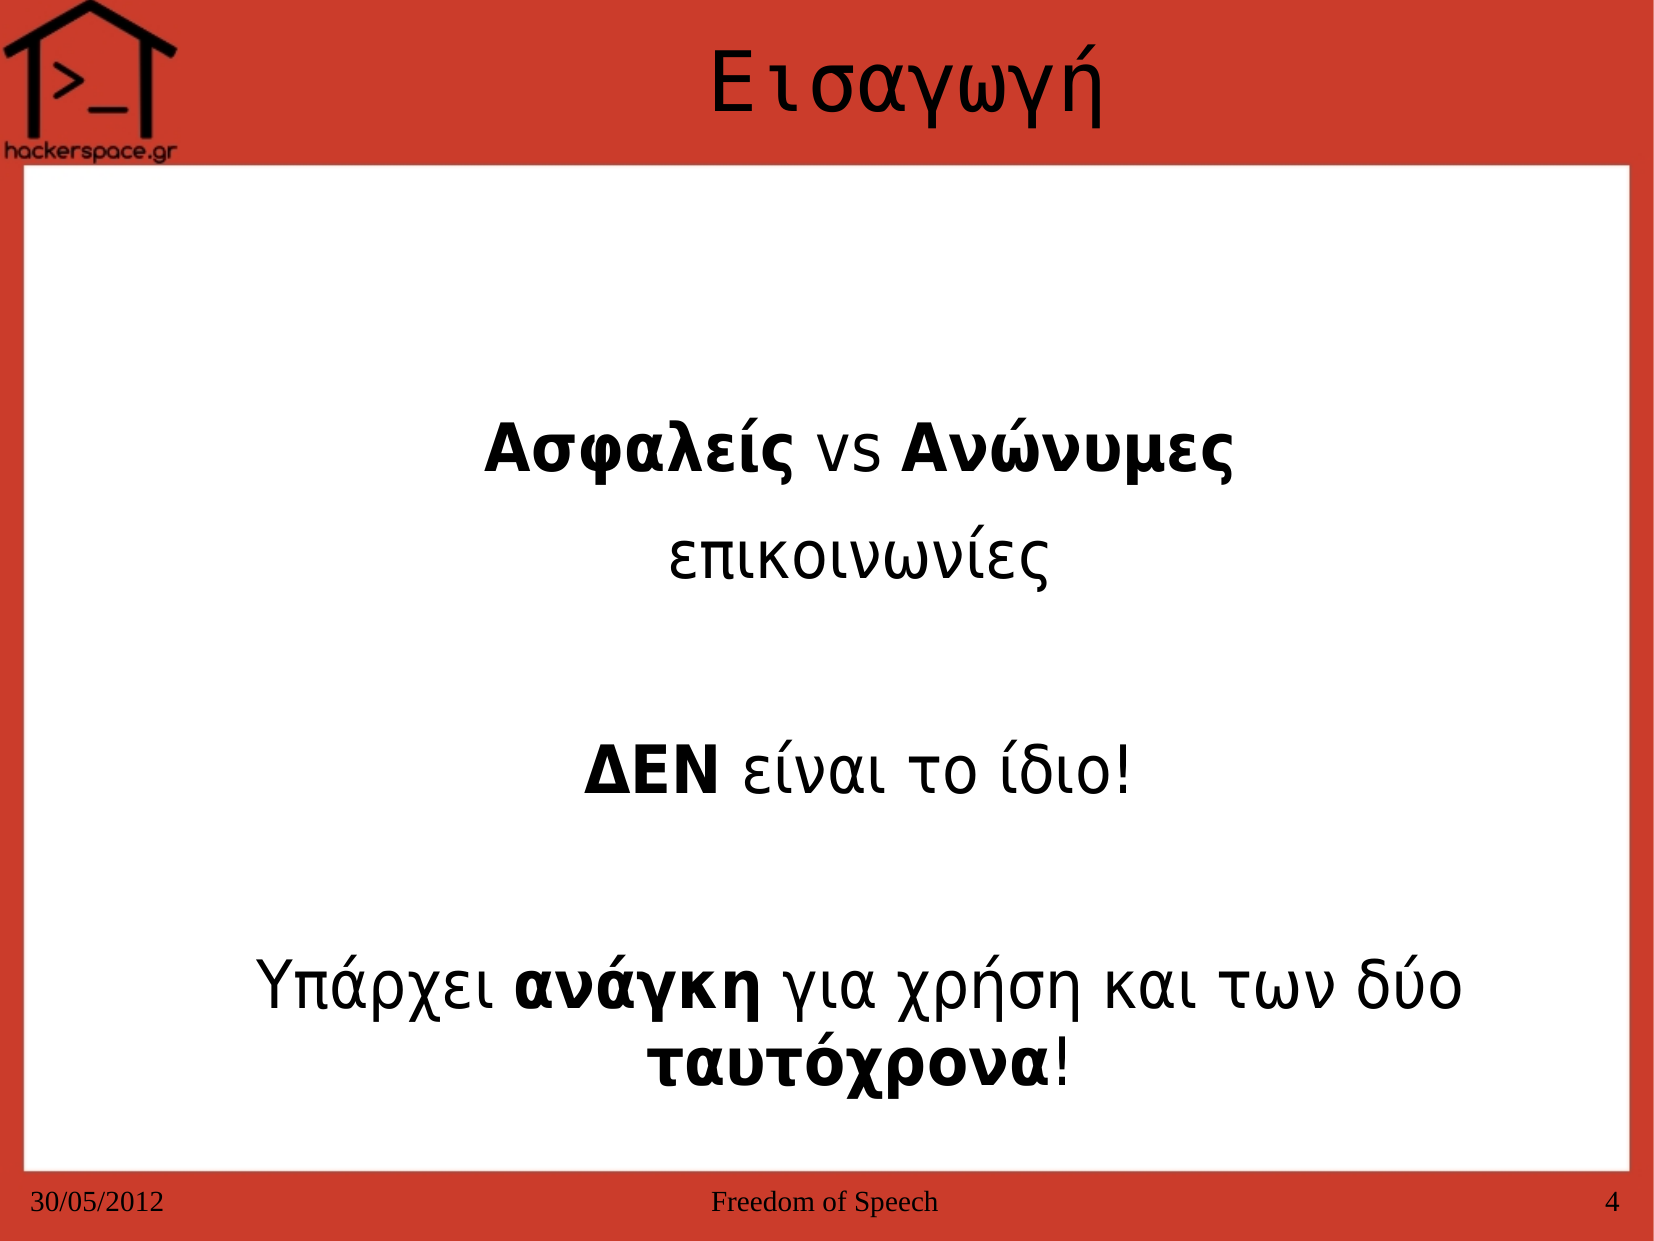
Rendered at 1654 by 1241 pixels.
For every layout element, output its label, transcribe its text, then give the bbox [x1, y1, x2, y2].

list Ασφαλείς vs Ανώνυμες επικοινωνίες ΔΕΝ είναι το ίδιο! Υπάρχει ανάγκη για χρήση και των δύο ταυτόχρονα! [60, 195, 1591, 1141]
picture [0, 0, 1654, 1241]
title Εισαγωγή [195, 15, 1621, 151]
